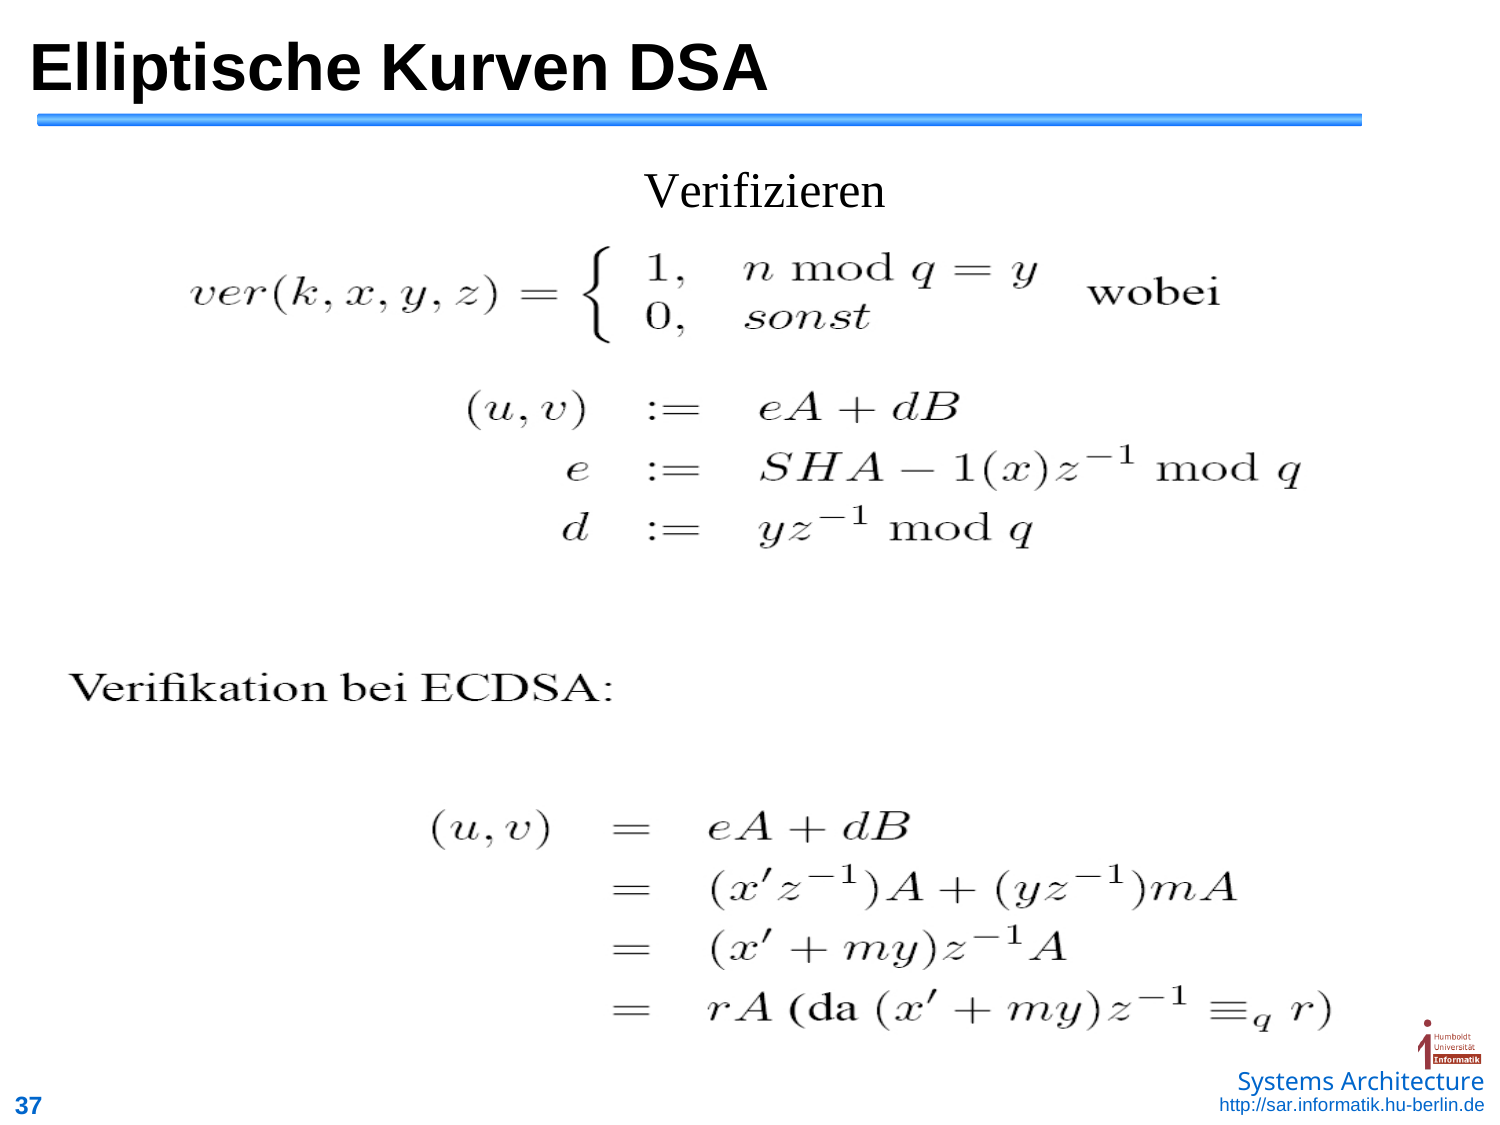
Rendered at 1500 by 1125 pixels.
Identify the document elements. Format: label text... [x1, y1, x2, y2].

picture [64, 236, 1483, 1071]
title Elliptische Kurven DSA [29, 26, 1500, 108]
subtitle Verifizieren [29, 144, 1500, 237]
